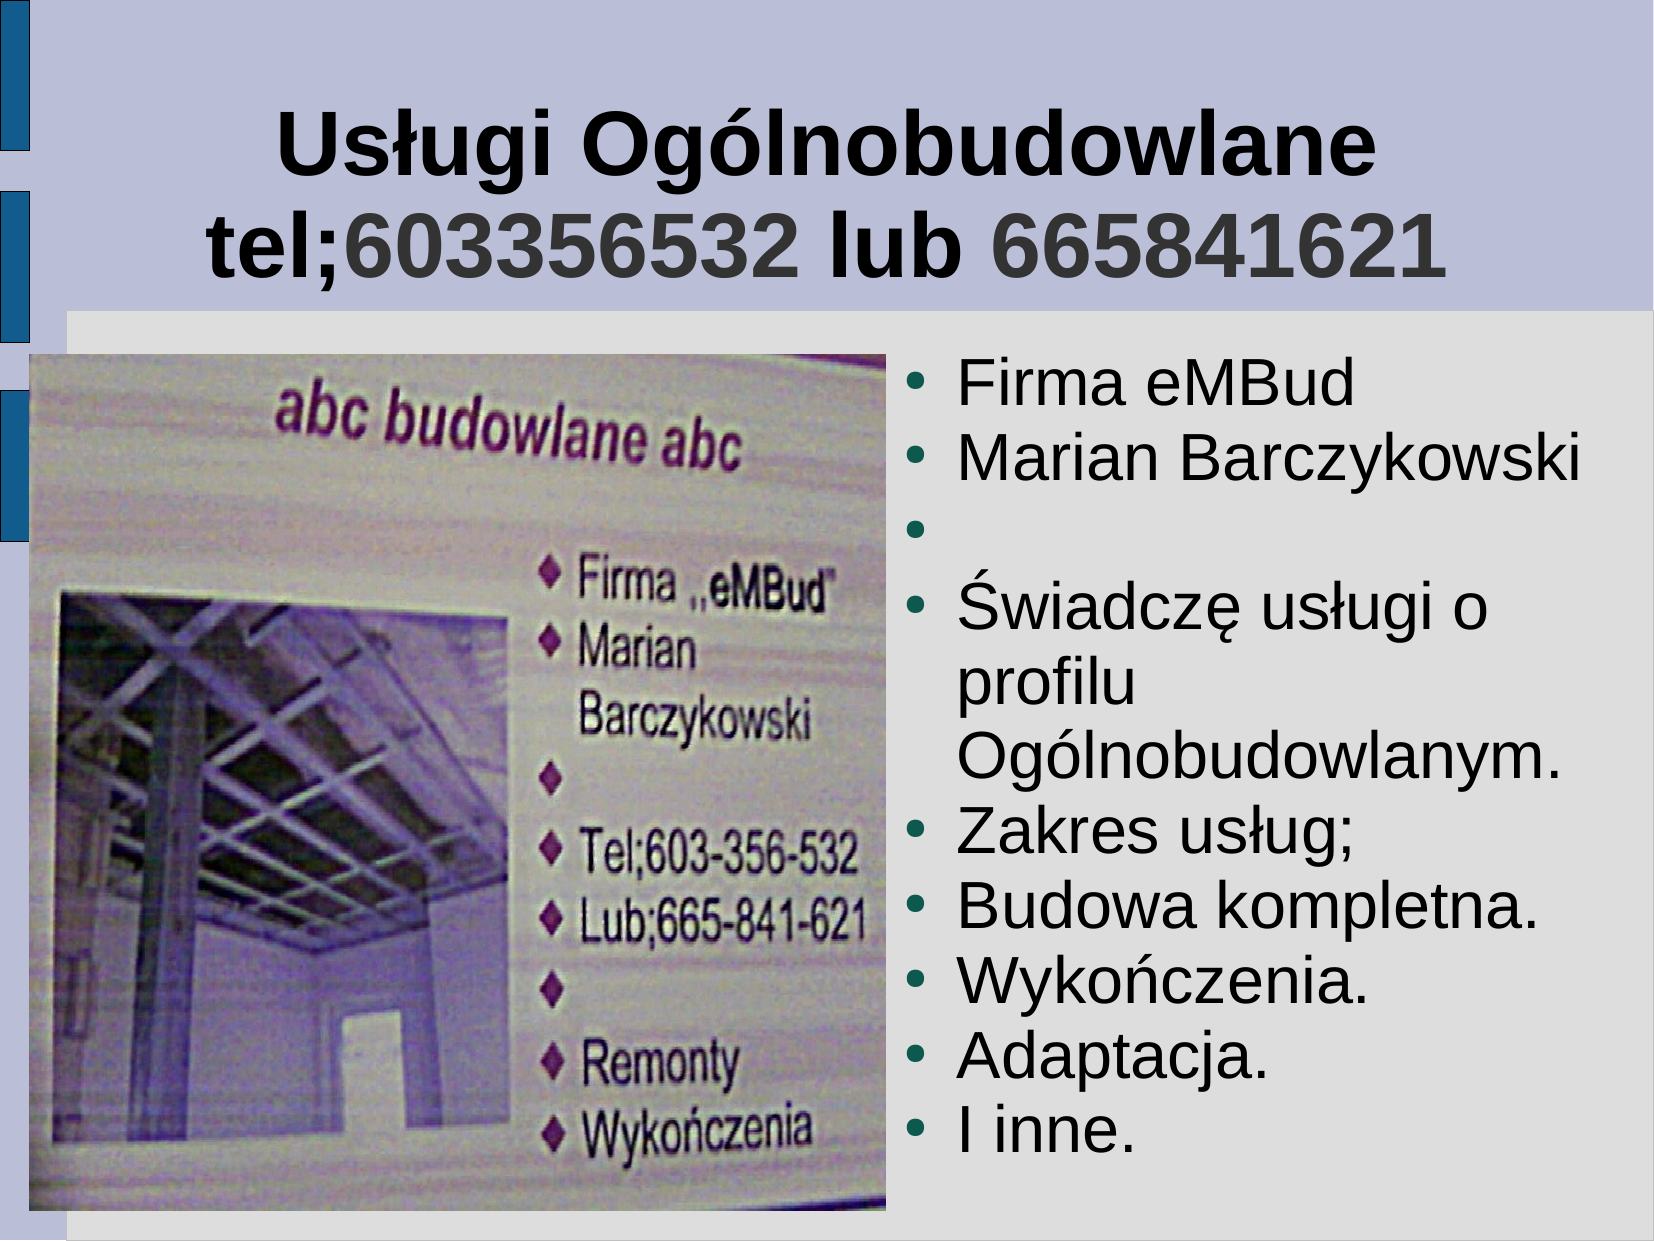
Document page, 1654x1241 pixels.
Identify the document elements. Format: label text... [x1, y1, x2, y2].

title Usługi Ogólnobudowlane tel;603356532 lub 665841621 [121, 92, 1534, 298]
list Firma eMBud Marian Barczykowski Świadczę usługi o profilu Ogólnobudowlanym. Zakres usług; Budowa kompletna. Wykończenia. Adaptacja. I inne. [885, 344, 1625, 1211]
picture [29, 354, 885, 1211]
